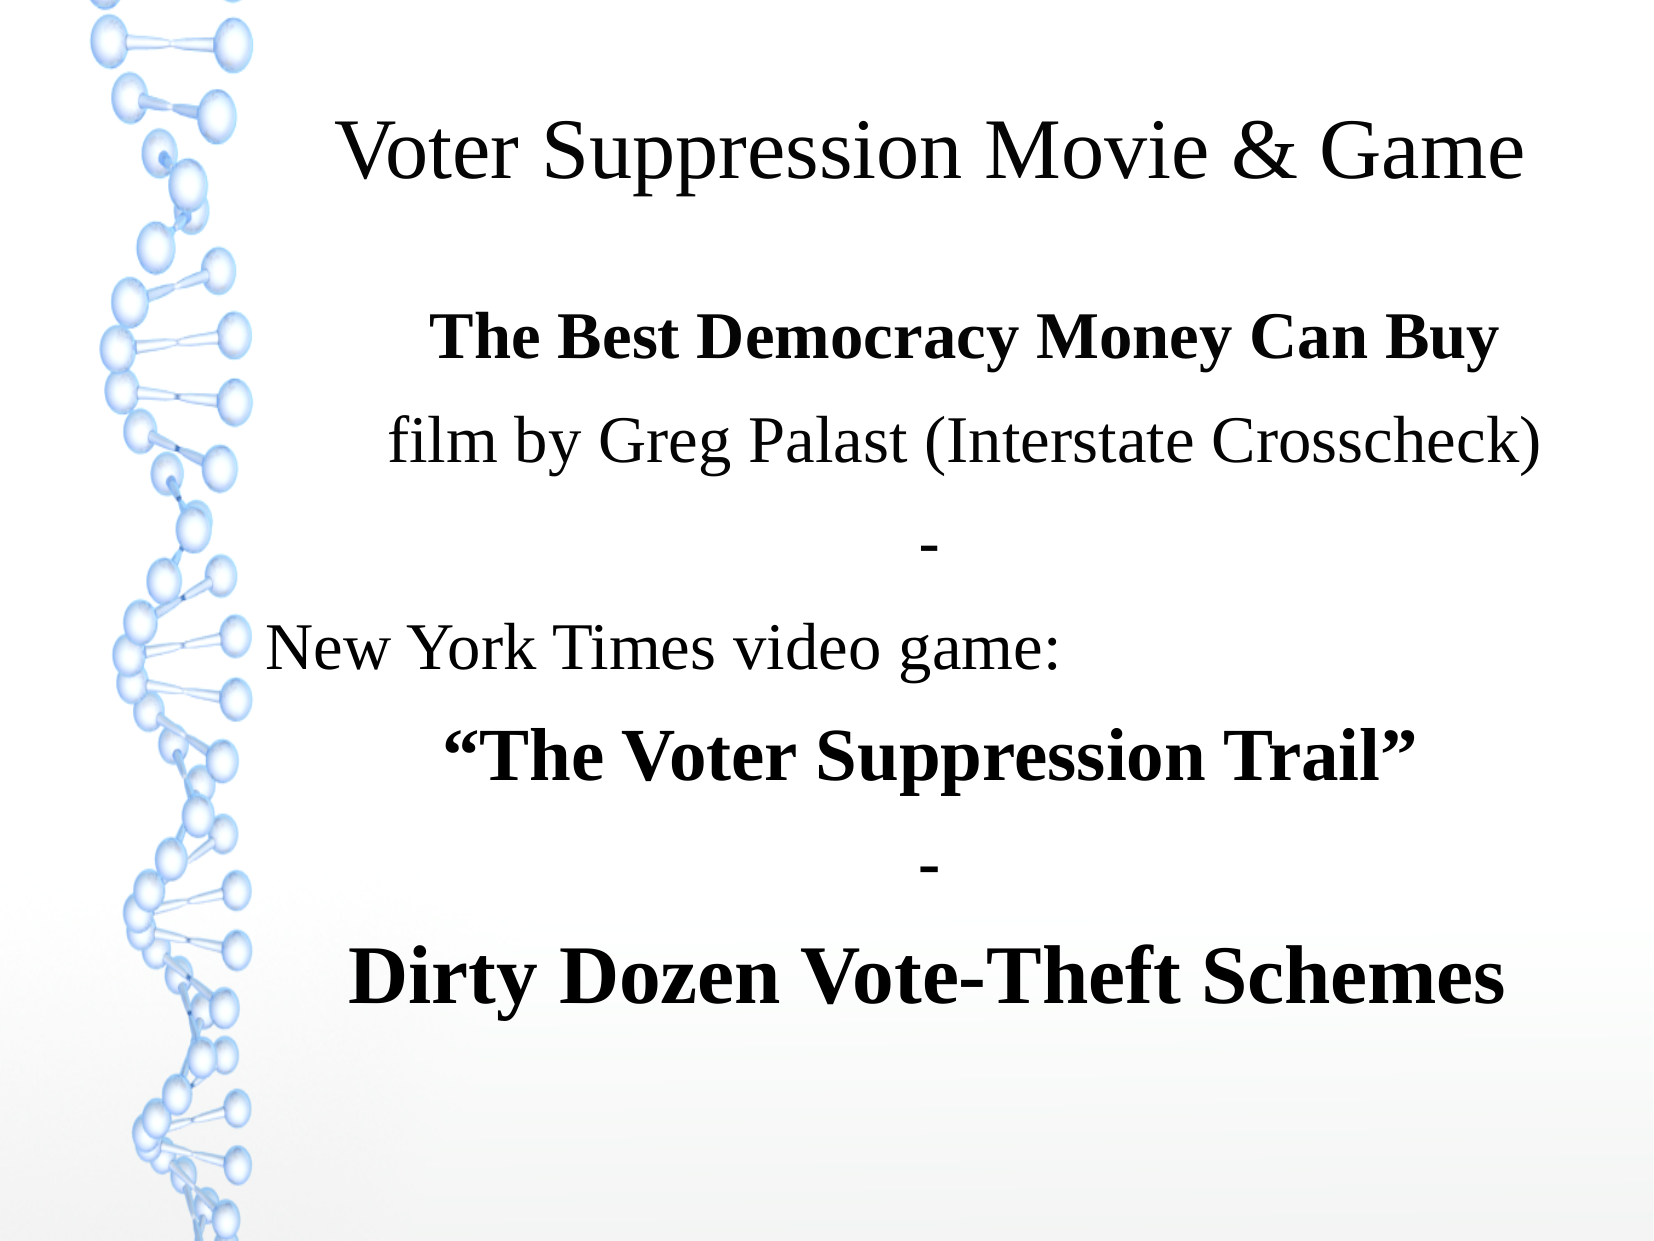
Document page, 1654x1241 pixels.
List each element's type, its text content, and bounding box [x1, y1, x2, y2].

picture [0, 0, 1654, 1241]
list The Best Democracy Money Can Buy film by Greg Palast (Interstate Crosscheck) - New York Times video game: “The Voter Suppression Trail” - Dirty Dozen Vote-Theft Schemes [265, 299, 1595, 1126]
title Voter Suppression Movie & Game [265, 47, 1595, 252]
